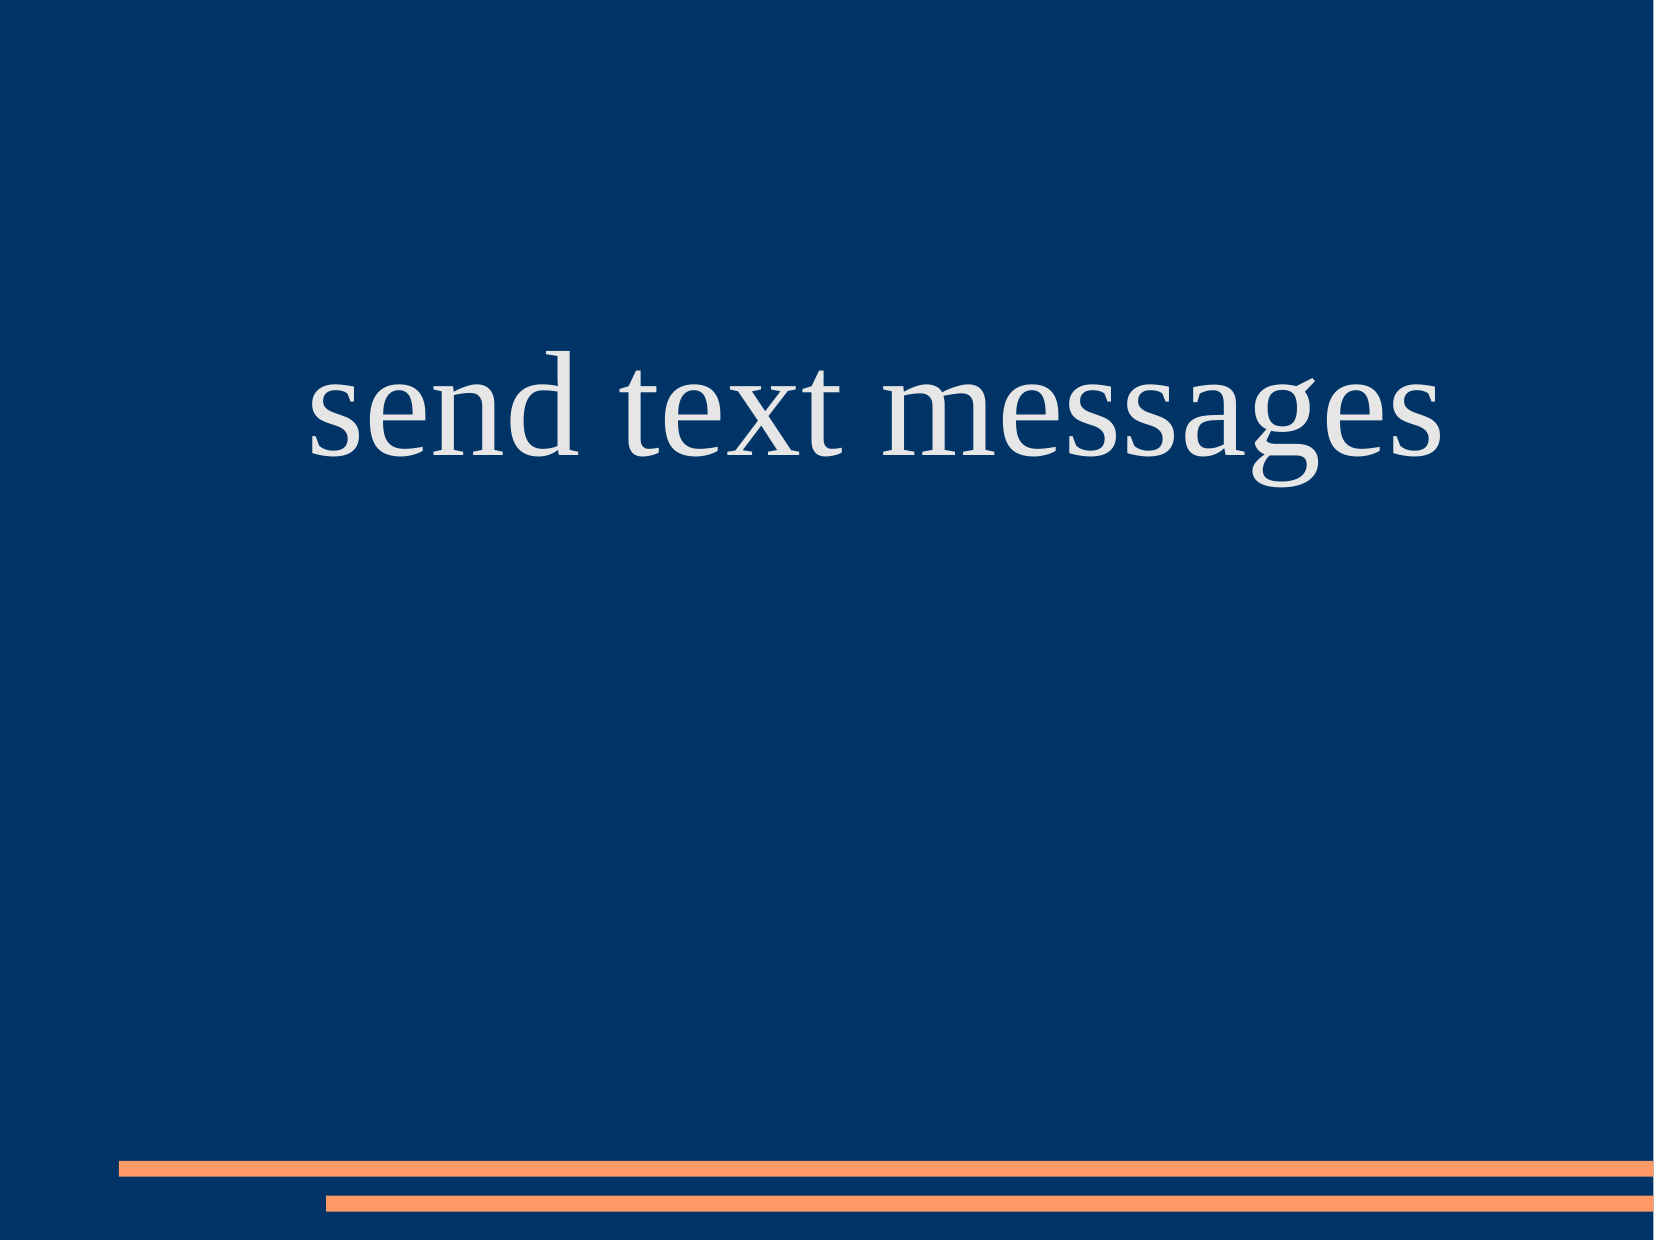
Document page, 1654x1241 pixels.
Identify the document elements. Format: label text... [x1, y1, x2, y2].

list send text messages [121, 322, 1561, 1132]
